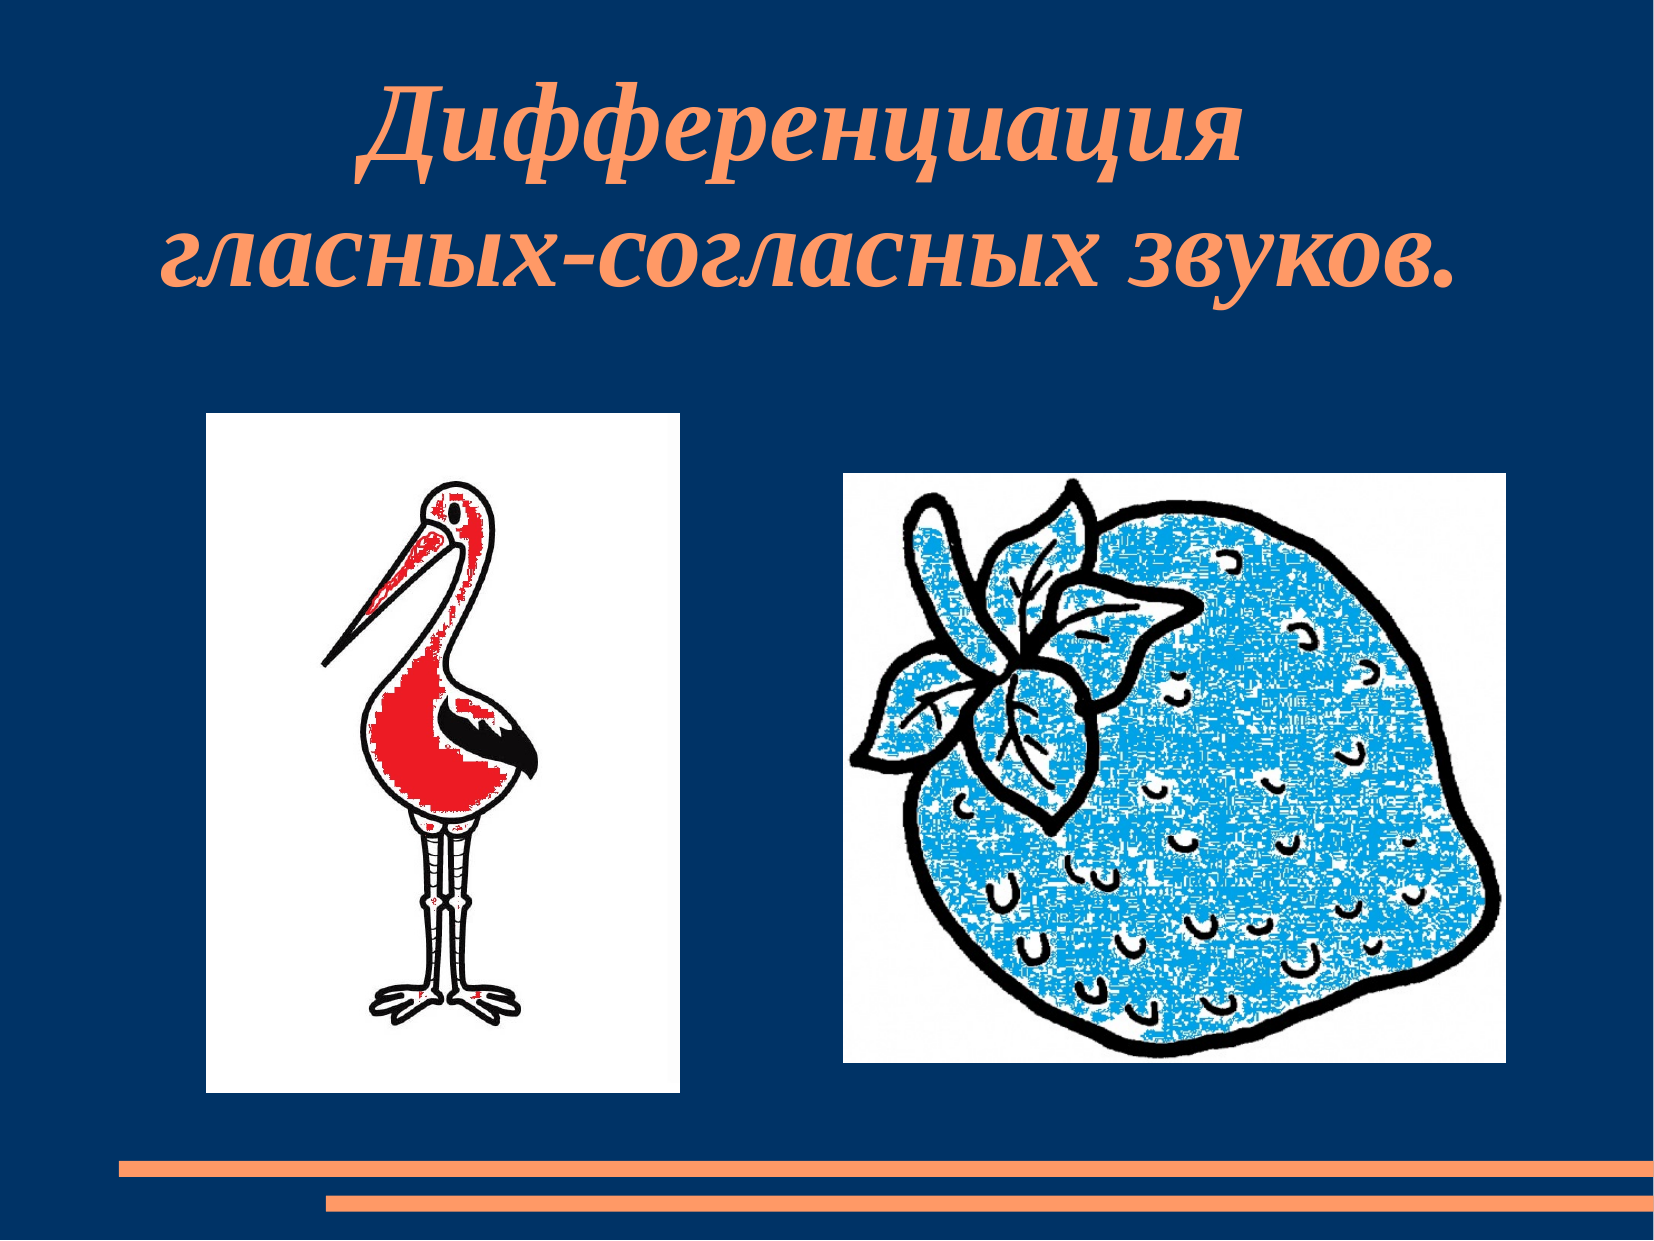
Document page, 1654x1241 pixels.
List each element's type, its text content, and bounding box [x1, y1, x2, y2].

picture [206, 413, 680, 1093]
picture [843, 473, 1506, 1063]
title Дифференциация гласных-согласных звуков. [0, 56, 1624, 312]
